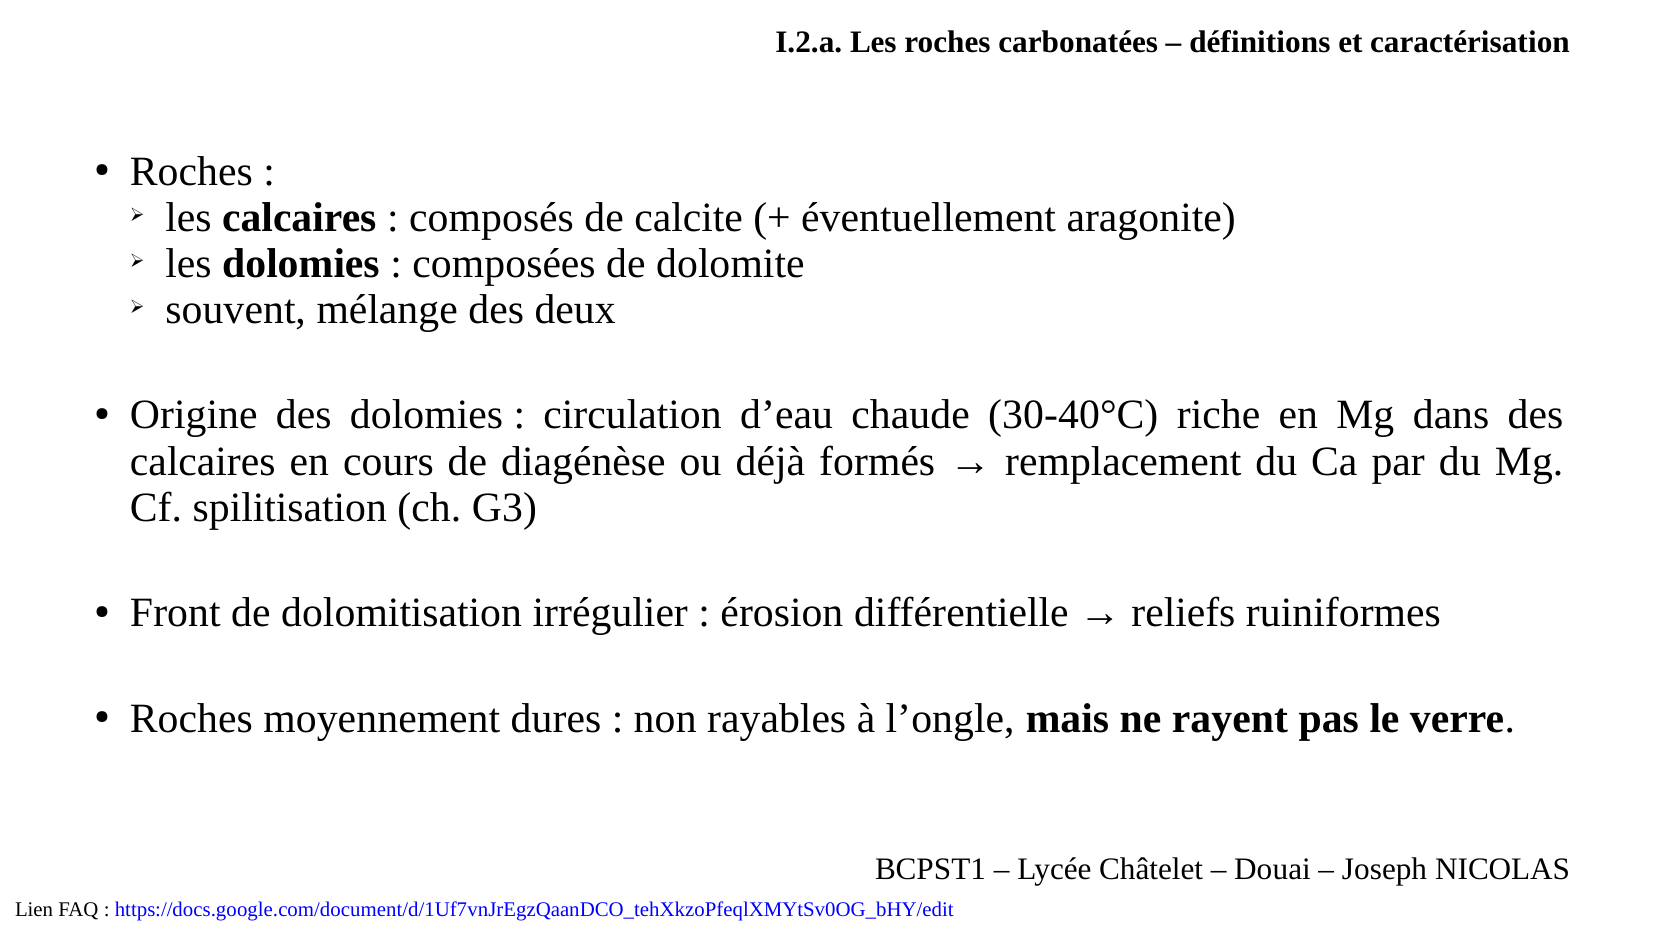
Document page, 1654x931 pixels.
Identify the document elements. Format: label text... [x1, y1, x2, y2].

text_box Lien FAQ : https://docs.google.com/document/d/1Uf7vnJrEgzQaanDCO_tehXkzoPfeqlXMYtSv0OG_bHY/edit [0, 897, 993, 931]
text_box I.2.a. Les roches carbonatées – définitions et caractérisation [637, 5, 1572, 78]
text_box BCPST1 – Lycée Châtelet – Douai – Joseph NICOLAS [637, 832, 1571, 905]
text_box Roches : les calcaires : composés de calcite (+ éventuellement aragonite) les dolomies : composées de dolomite souvent, mélange des deux Origine des dolomies : circulation d’eau chaude (30-40°C) riche en Mg dans des calcaires en cours de diagénèse ou déjà formés → remplacement du Ca par du Mg. Cf. spilitisation (ch. G3) Front de dolomitisation irrégulier : érosion différentielle → reliefs ruiniformes Roches moyennement dures : non rayables à l’ongle, mais ne rayent pas le verre. [94, 147, 1595, 742]
